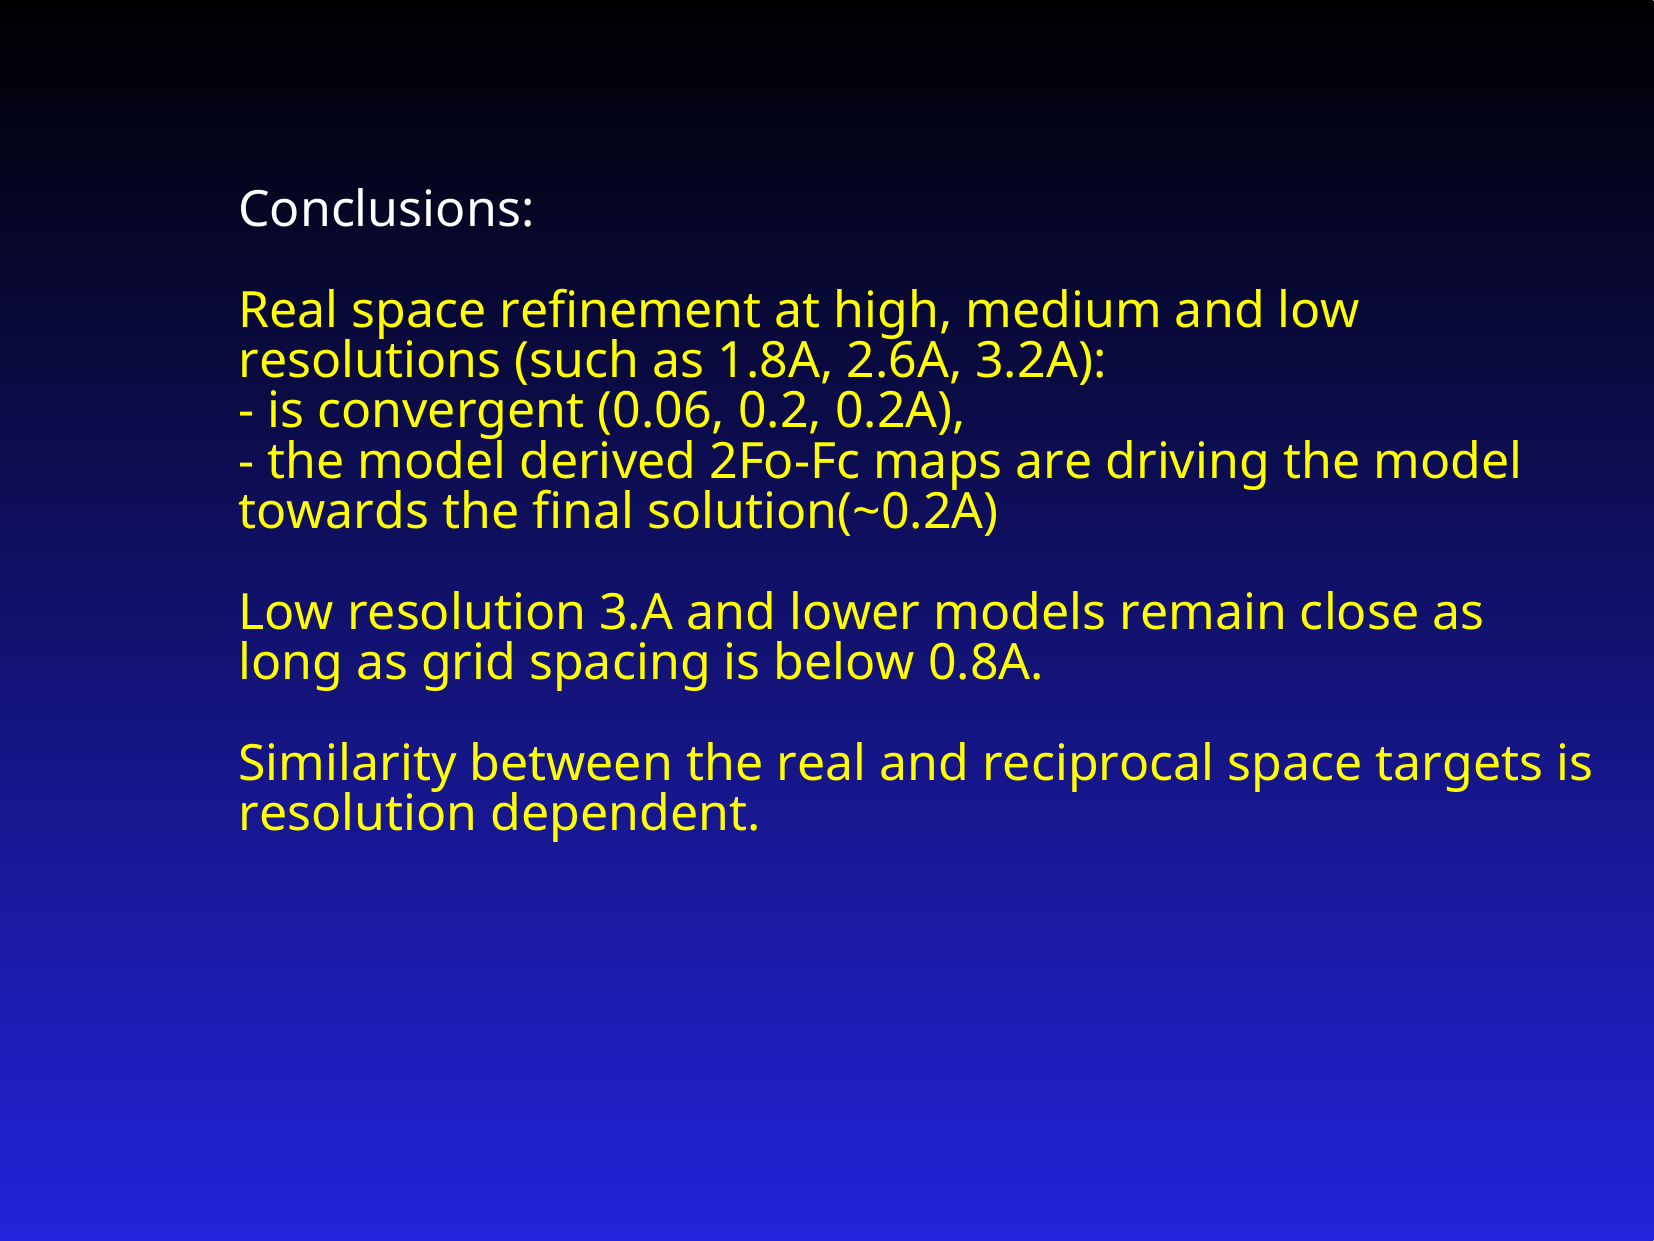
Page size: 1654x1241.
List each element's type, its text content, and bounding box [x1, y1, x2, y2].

text_box Conclusions: Real space refinement at high, medium and low resolutions (such as 1.8A, 2.6A, 3.2A): - is convergent (0.06, 0.2, 0.2A), - the model derived 2Fo-Fc maps are driving the model towards the final solution(~0.2A) Low resolution 3.A and lower models remain close as long as grid spacing is below 0.8A.‏ Similarity between the real and reciprocal space targets is resolution dependent. [223, 178, 1613, 867]
